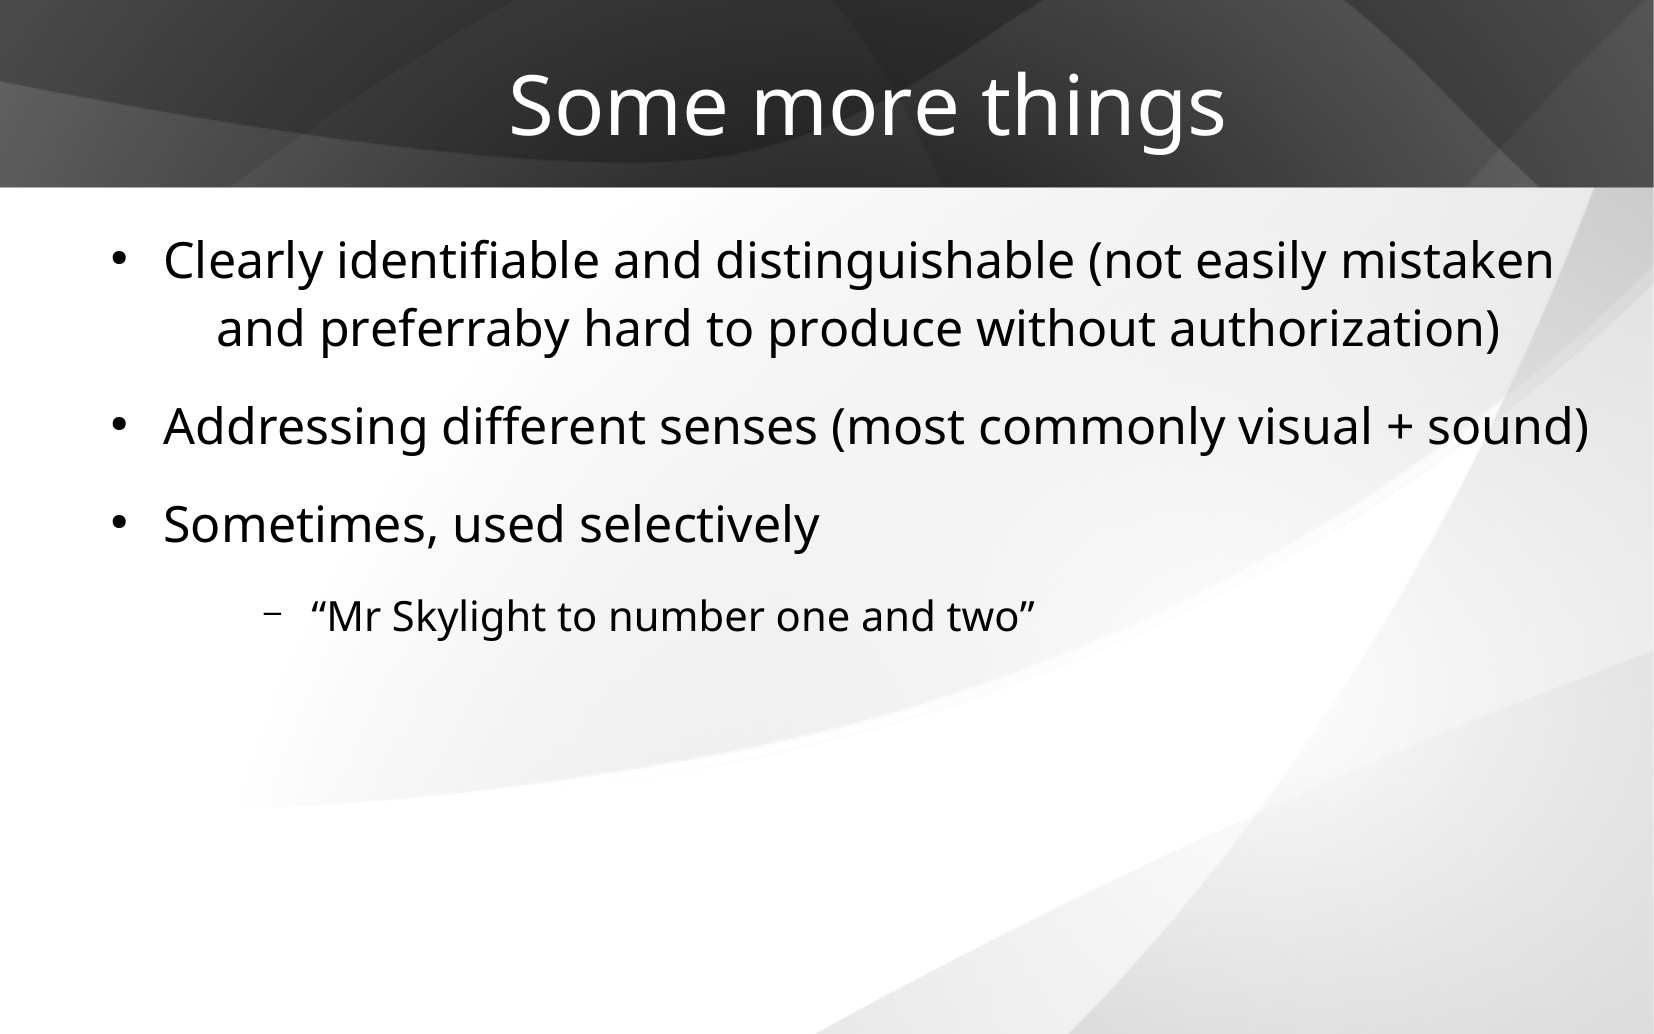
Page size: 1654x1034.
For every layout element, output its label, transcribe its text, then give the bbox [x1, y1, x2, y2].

list Clearly identifiable and distinguishable (not easily mistaken and preferraby hard to produce without authorization) Addressing different senses (most commonly visual + sound) Sometimes, used selectively “Mr Skylight to number one and two” [75, 225, 1613, 1013]
title Some more things [124, 0, 1613, 208]
picture [0, 0, 1654, 1034]
